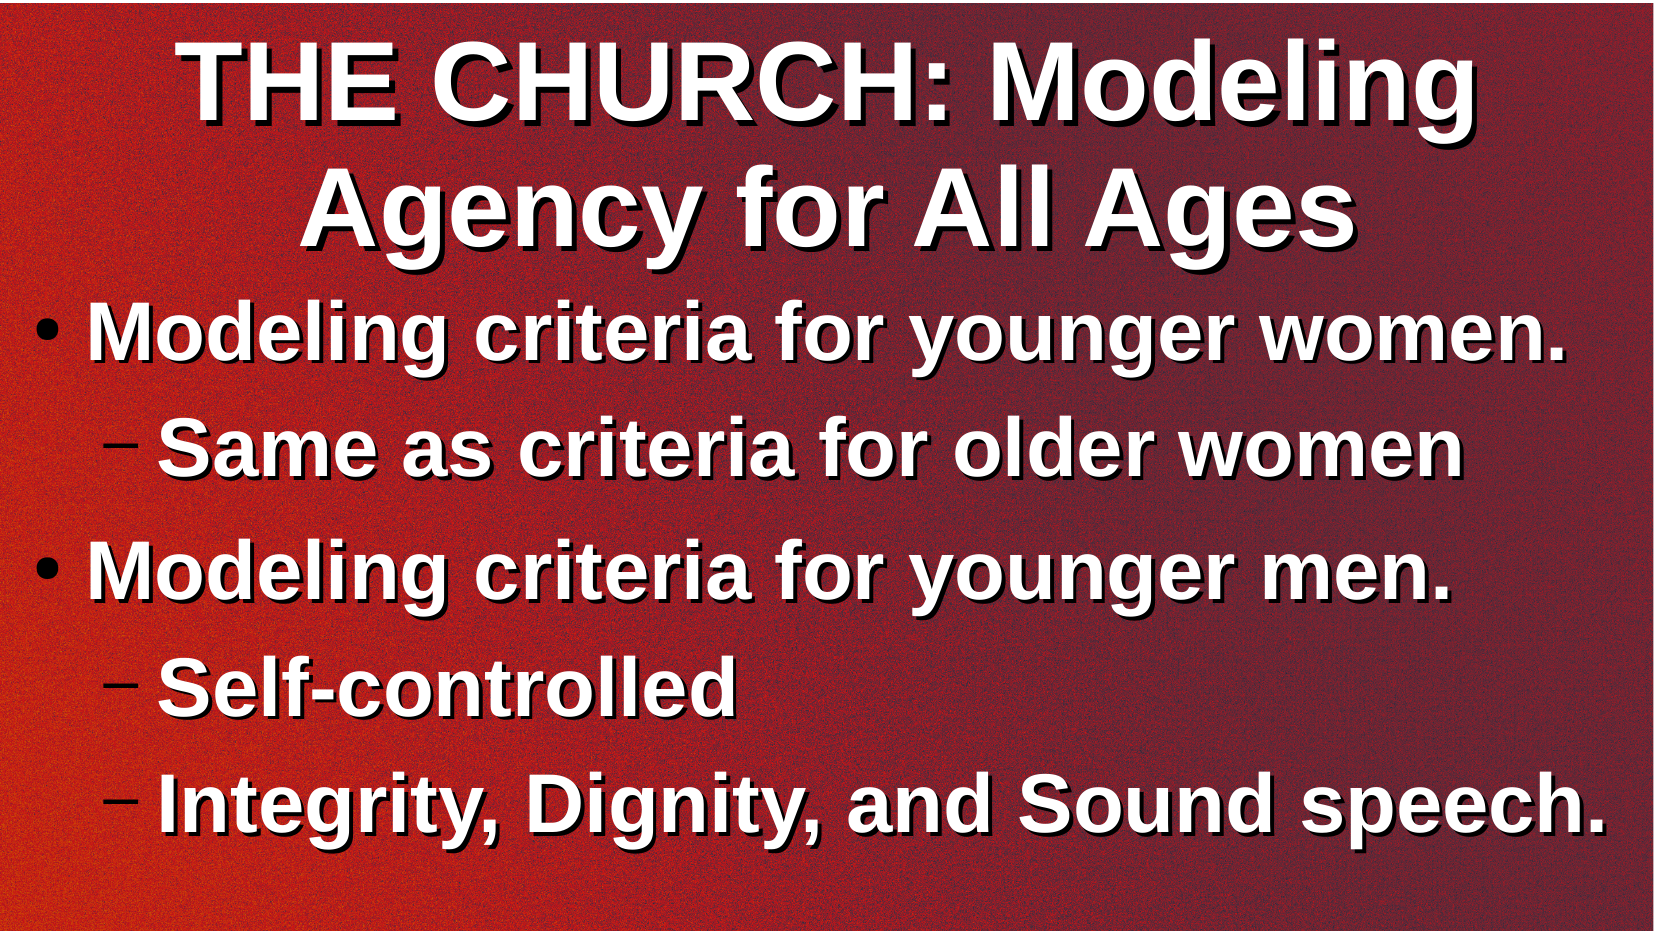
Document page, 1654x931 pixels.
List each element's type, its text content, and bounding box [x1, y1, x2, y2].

picture [0, 3, 1654, 931]
title THE CHURCH: Modeling Agency for All Ages [1, 18, 1654, 271]
list Modeling criteria for younger women. Same as criteria for older women Modeling criteria for younger men. Self-controlled Integrity, Dignity, and Sound speech. [15, 285, 1651, 931]
